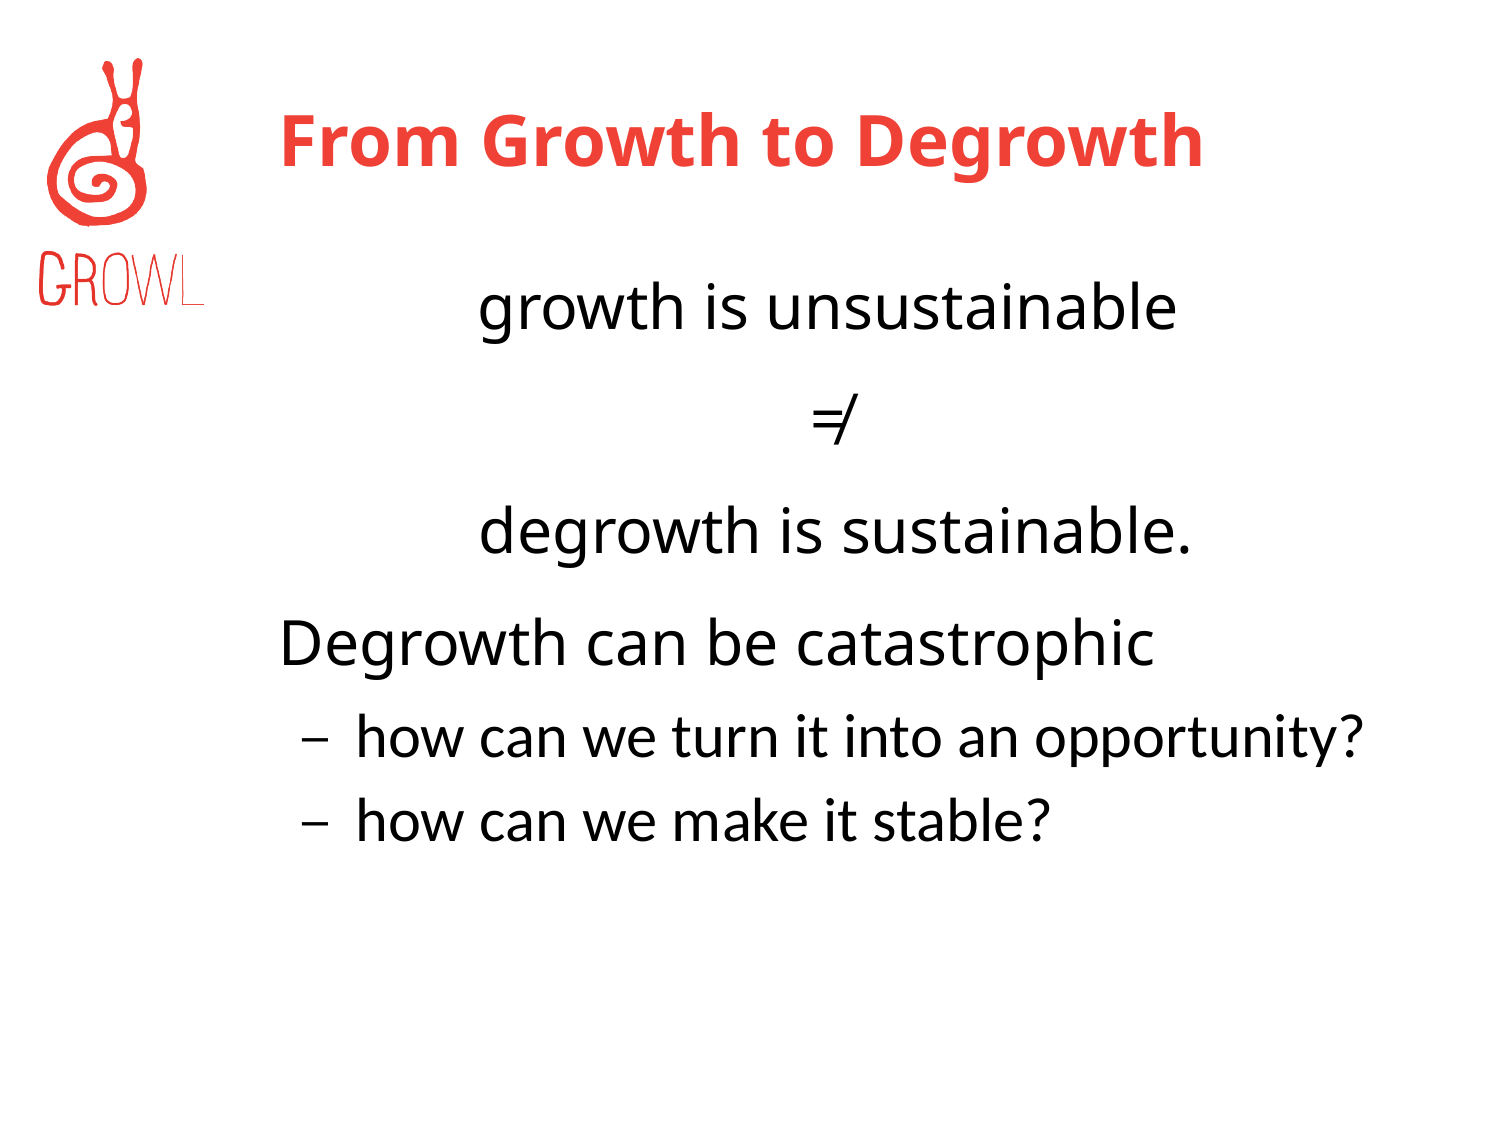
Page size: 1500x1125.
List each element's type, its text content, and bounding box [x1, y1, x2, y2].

list growth is unsustainable ≠ degrowth is sustainable. Degrowth can be catastrophic how can we turn it into an opportunity? how can we make it stable? [278, 263, 1395, 916]
picture [39, 58, 204, 306]
title From Growth to Degrowth [278, 98, 1425, 179]
